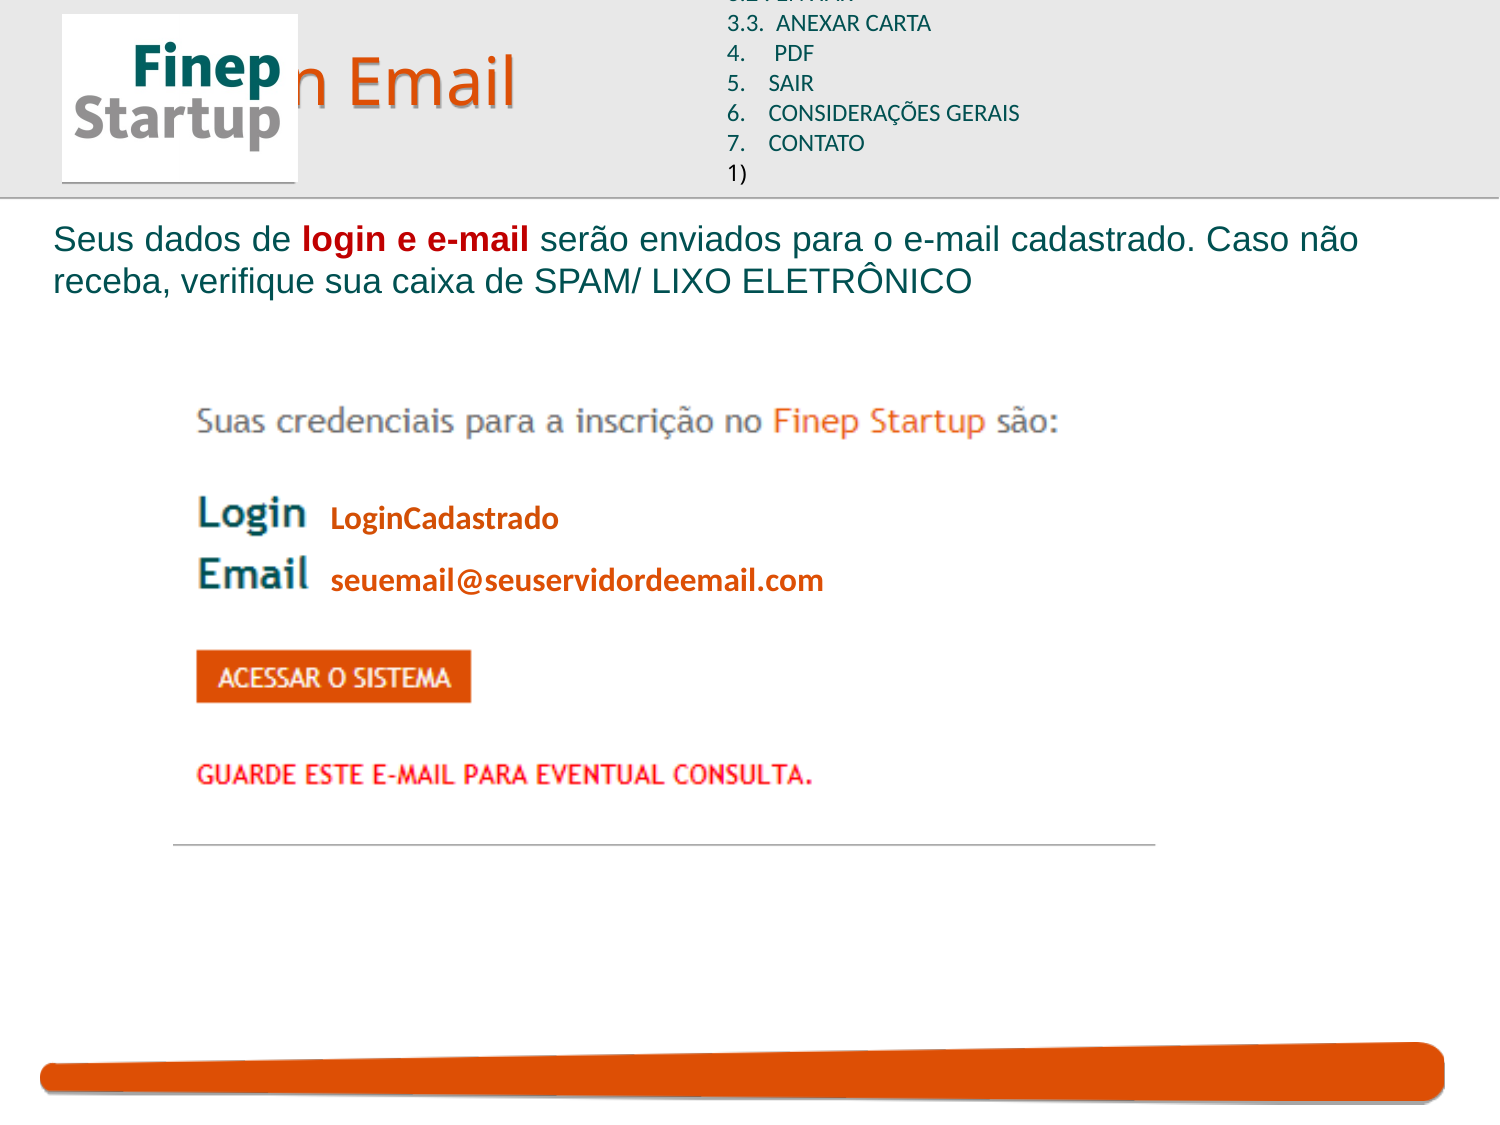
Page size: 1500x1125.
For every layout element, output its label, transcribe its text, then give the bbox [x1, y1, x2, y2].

picture [62, 14, 298, 182]
text_box 1. 1º ACESSO 2. CADASTRO 3. BOTÕES DO FORMULÁRIO 3.1. SALVAR 3.2 . ENVIAR 3.3. ANEXAR CARTA 4. PDF 5. SAIR 6. CONSIDERAÇÕES GERAIS 7. CONTATO [712, 0, 1480, 195]
picture [173, 376, 1159, 844]
text_box Seus dados de login e e-mail serão enviados para o e-mail cadastrado. Caso não receba, verifique sua caixa de SPAM/ LIXO ELETRÔNICO [38, 208, 1480, 868]
text_box LoginCadastrado [315, 488, 618, 544]
text_box seuemail@seuservidordeemail.com [315, 550, 879, 607]
